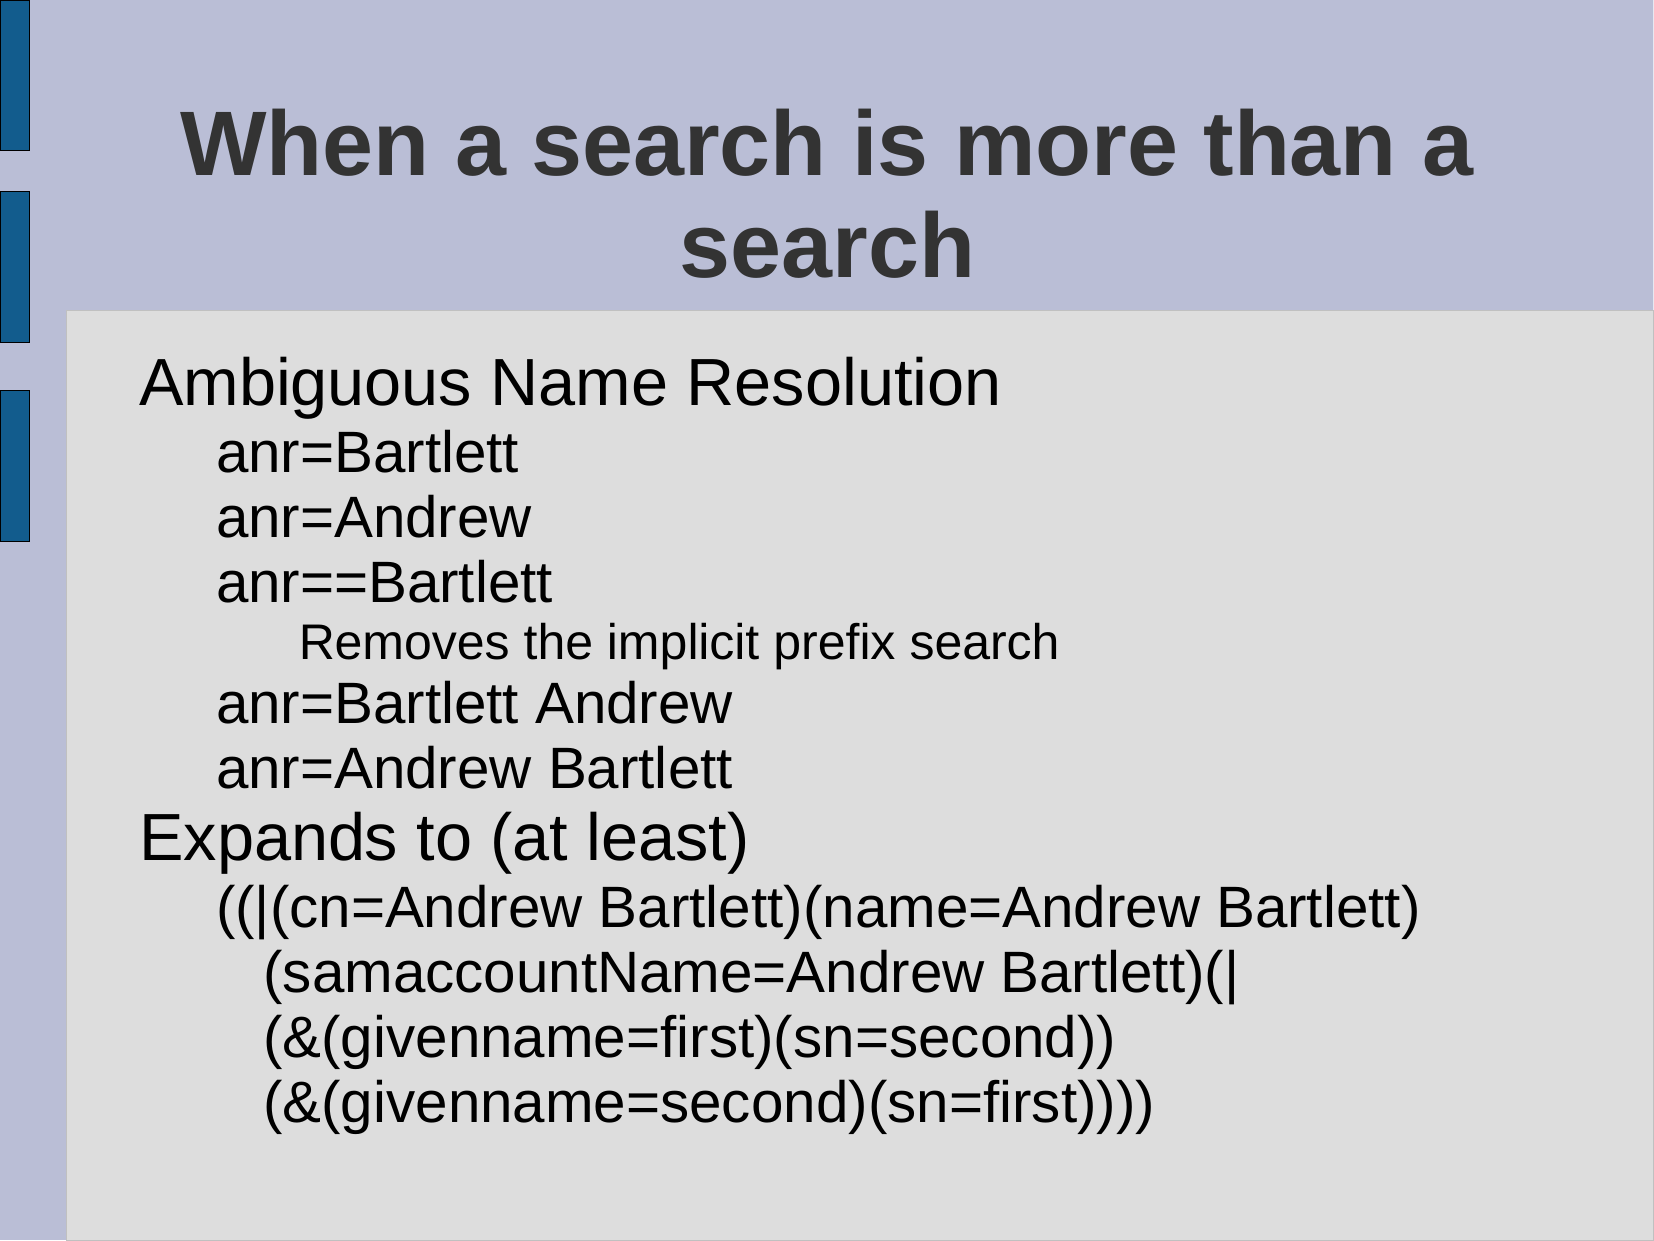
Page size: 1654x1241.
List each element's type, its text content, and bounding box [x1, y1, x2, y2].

title When a search is more than a search [121, 92, 1534, 298]
list Ambiguous Name Resolution anr=Bartlett anr=Andrew anr==Bartlett Removes the implicit prefix search anr=Bartlett Andrew anr=Andrew Bartlett Expands to (at least) ((|(cn=Andrew Bartlett)(name=Andrew Bartlett)(samaccountName=Andrew Bartlett)(|(&(givenname=first)(sn=second))(&(givenname=second)(sn=first)))) [121, 344, 1534, 1136]
